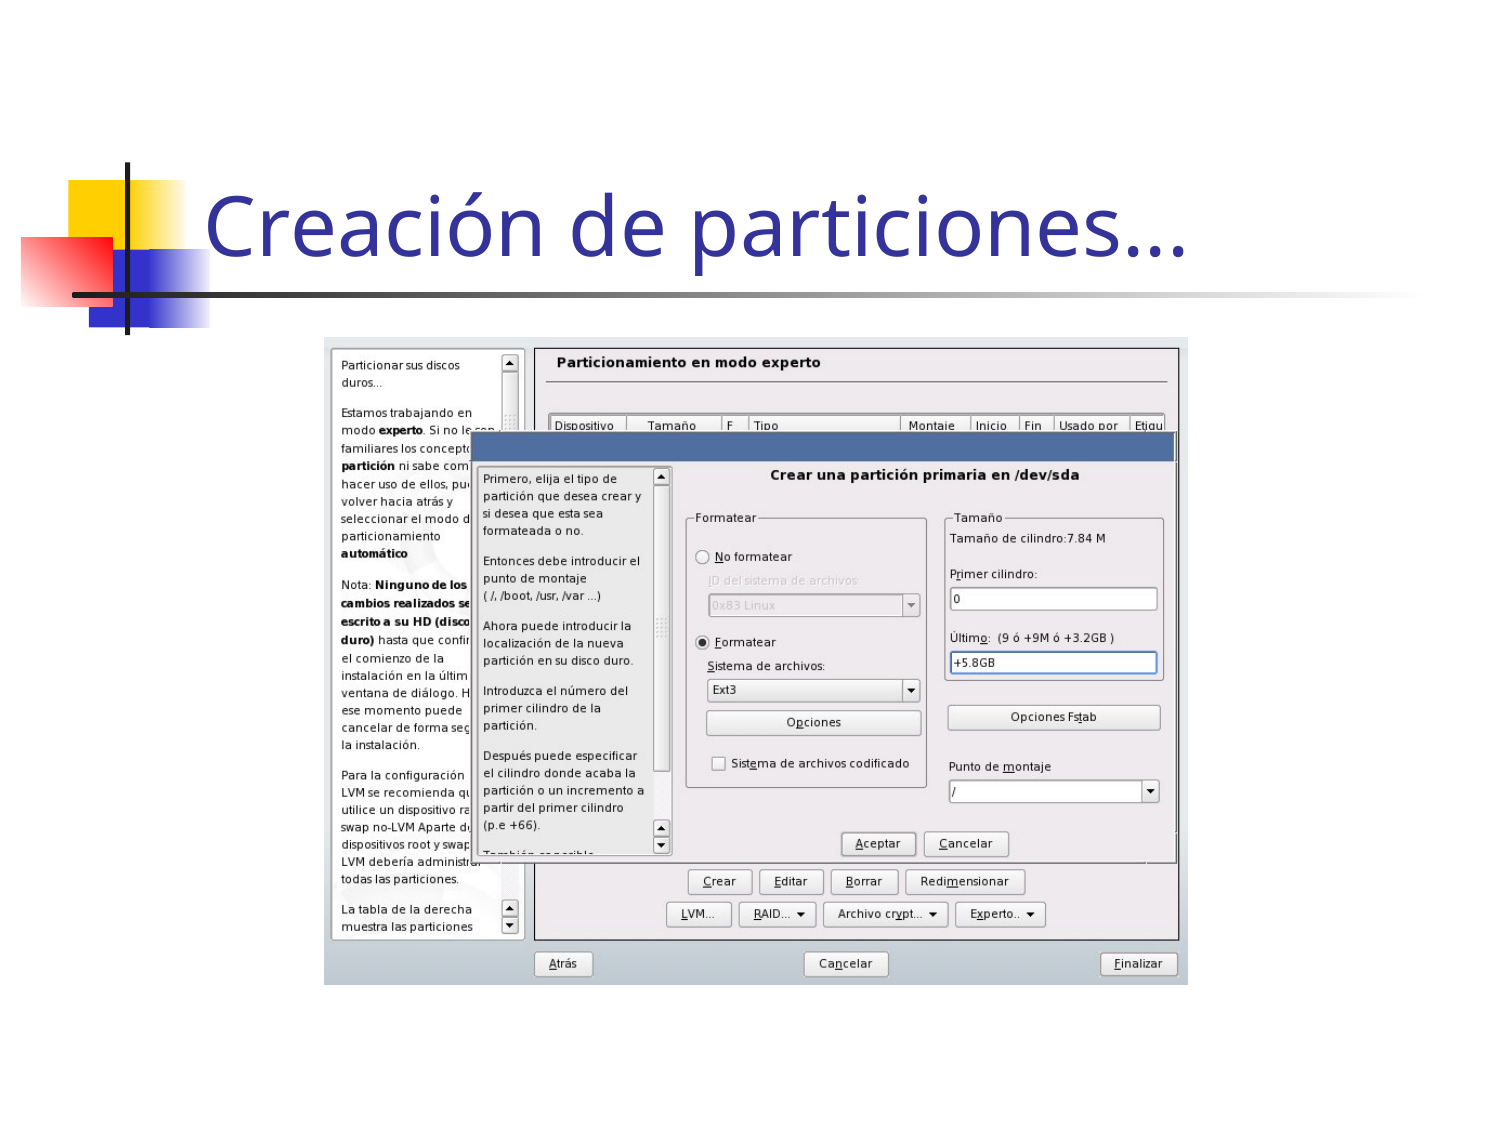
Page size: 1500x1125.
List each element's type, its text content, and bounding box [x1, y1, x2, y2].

picture [324, 337, 1188, 985]
title Creación de particiones... [188, 101, 1468, 289]
